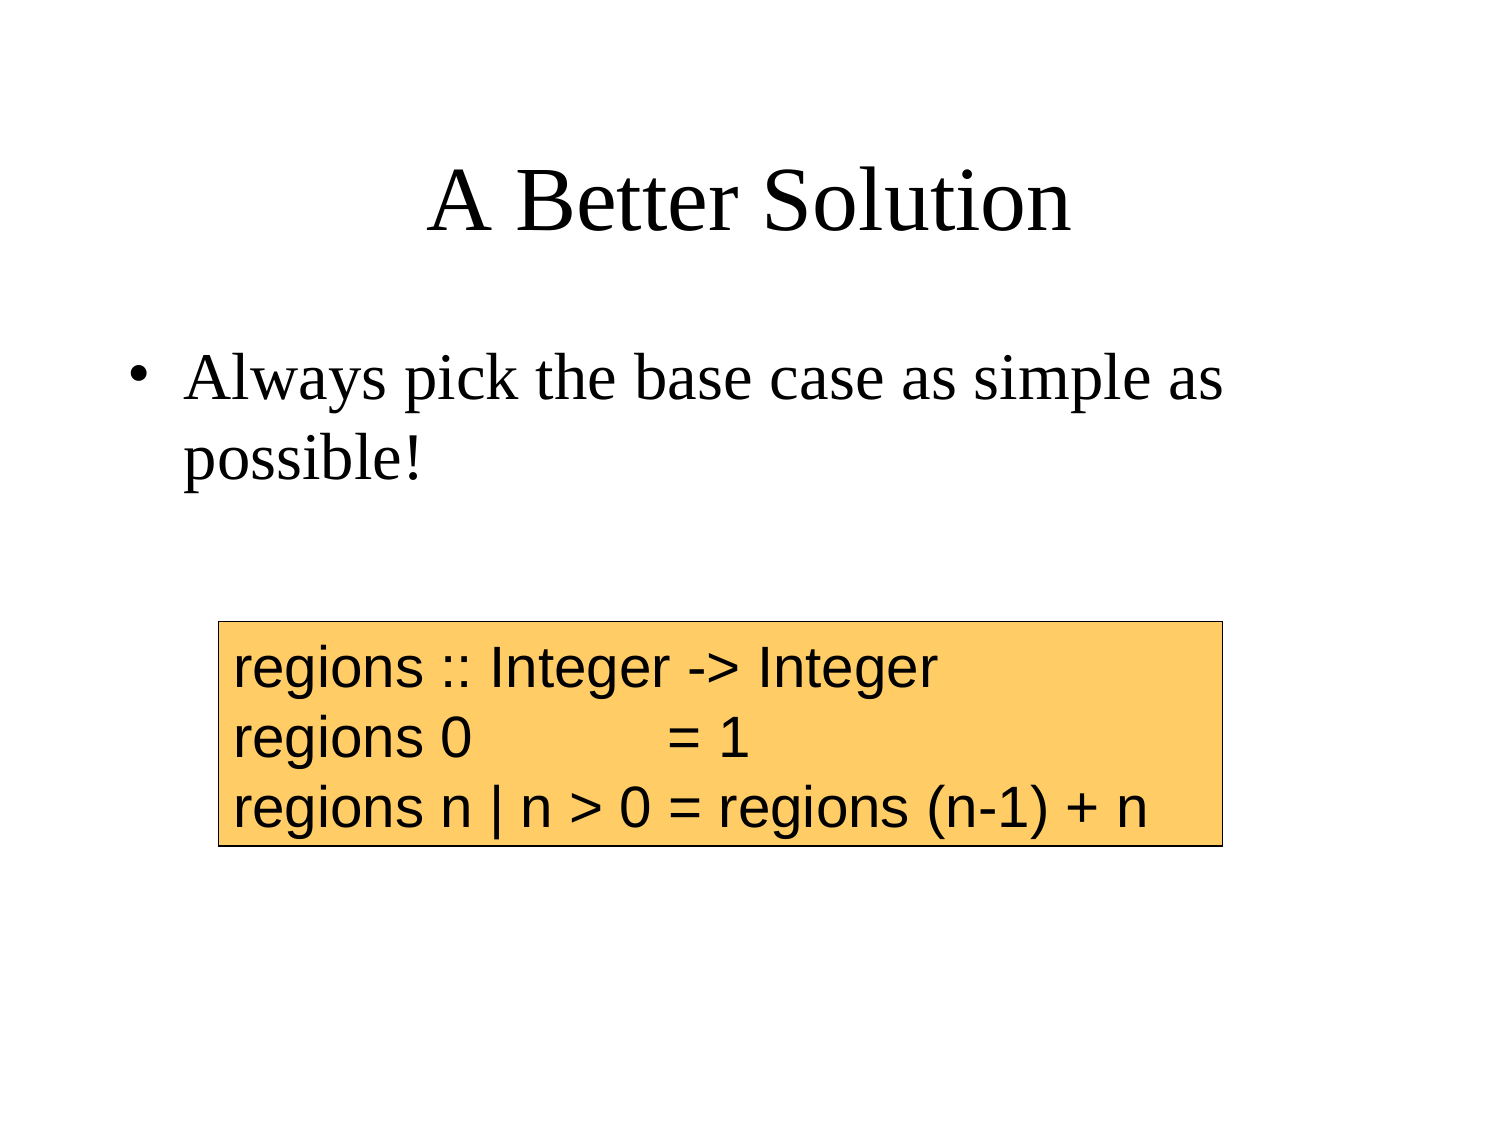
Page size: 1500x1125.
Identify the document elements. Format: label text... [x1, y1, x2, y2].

text_box regions :: Integer -> Integer regions 0 = 1 regions n | n > 0 = regions (n-1) + n [218, 621, 1223, 847]
title A Better Solution [112, 99, 1388, 288]
list Always pick the base case as simple as possible! [112, 324, 1388, 1000]
